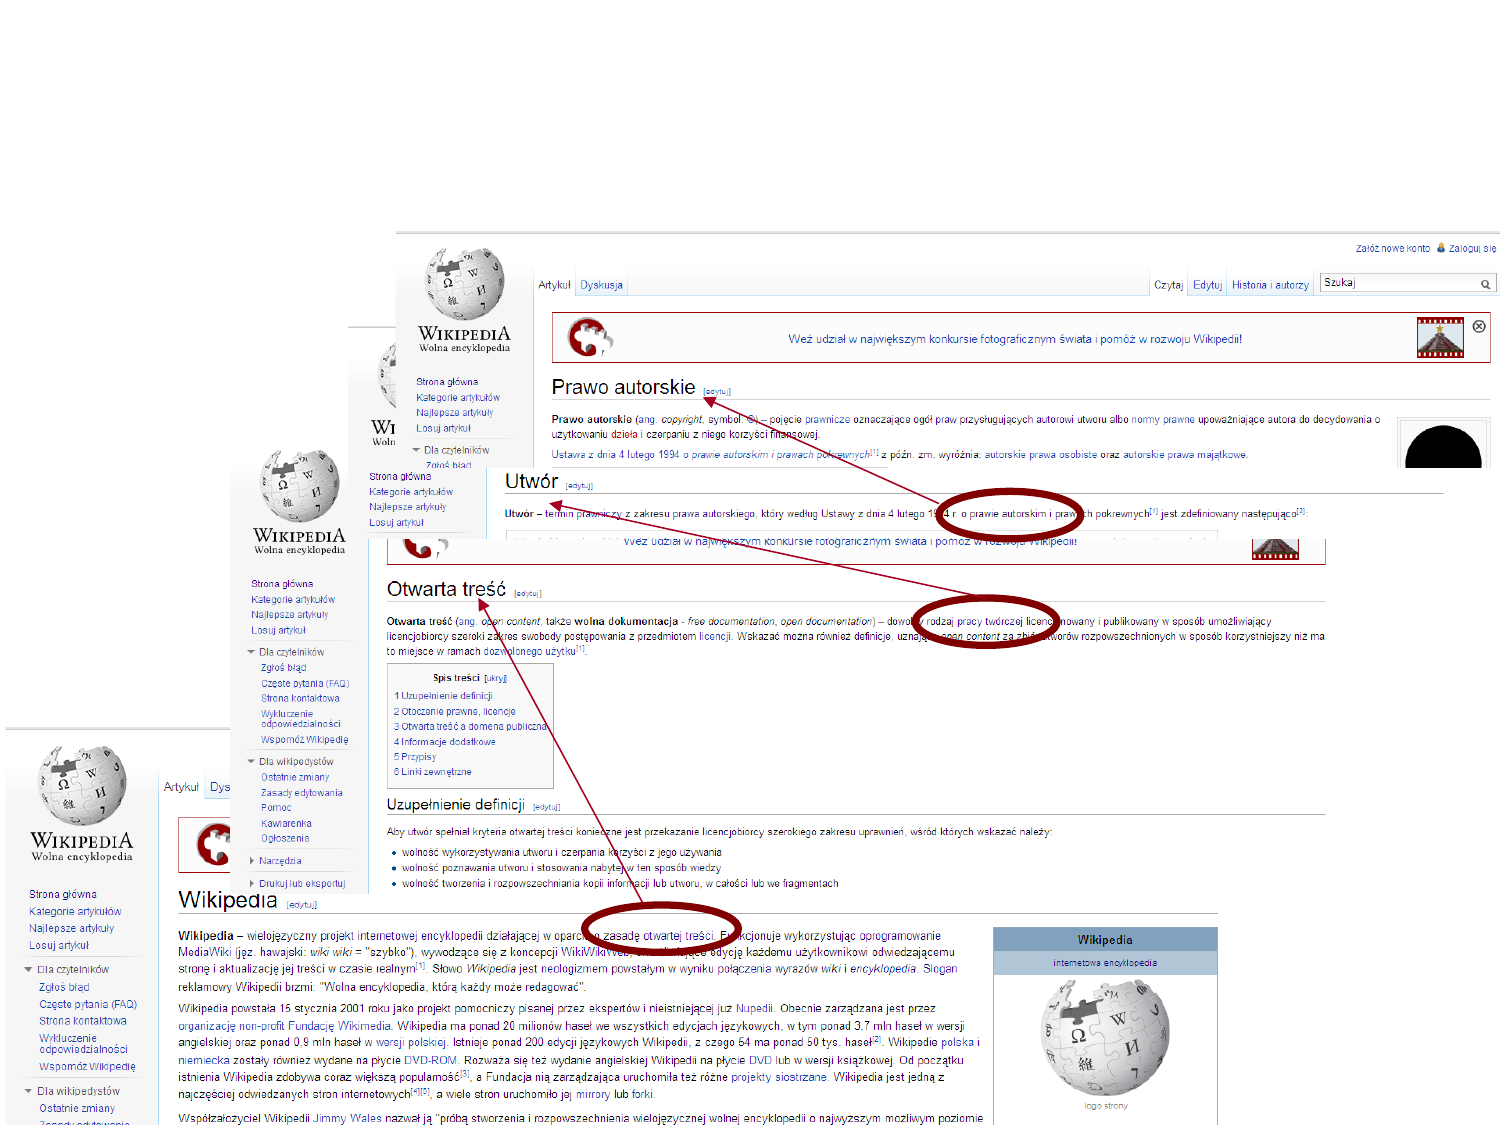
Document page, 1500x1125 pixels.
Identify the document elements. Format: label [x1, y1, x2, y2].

picture [5, 231, 1500, 1125]
